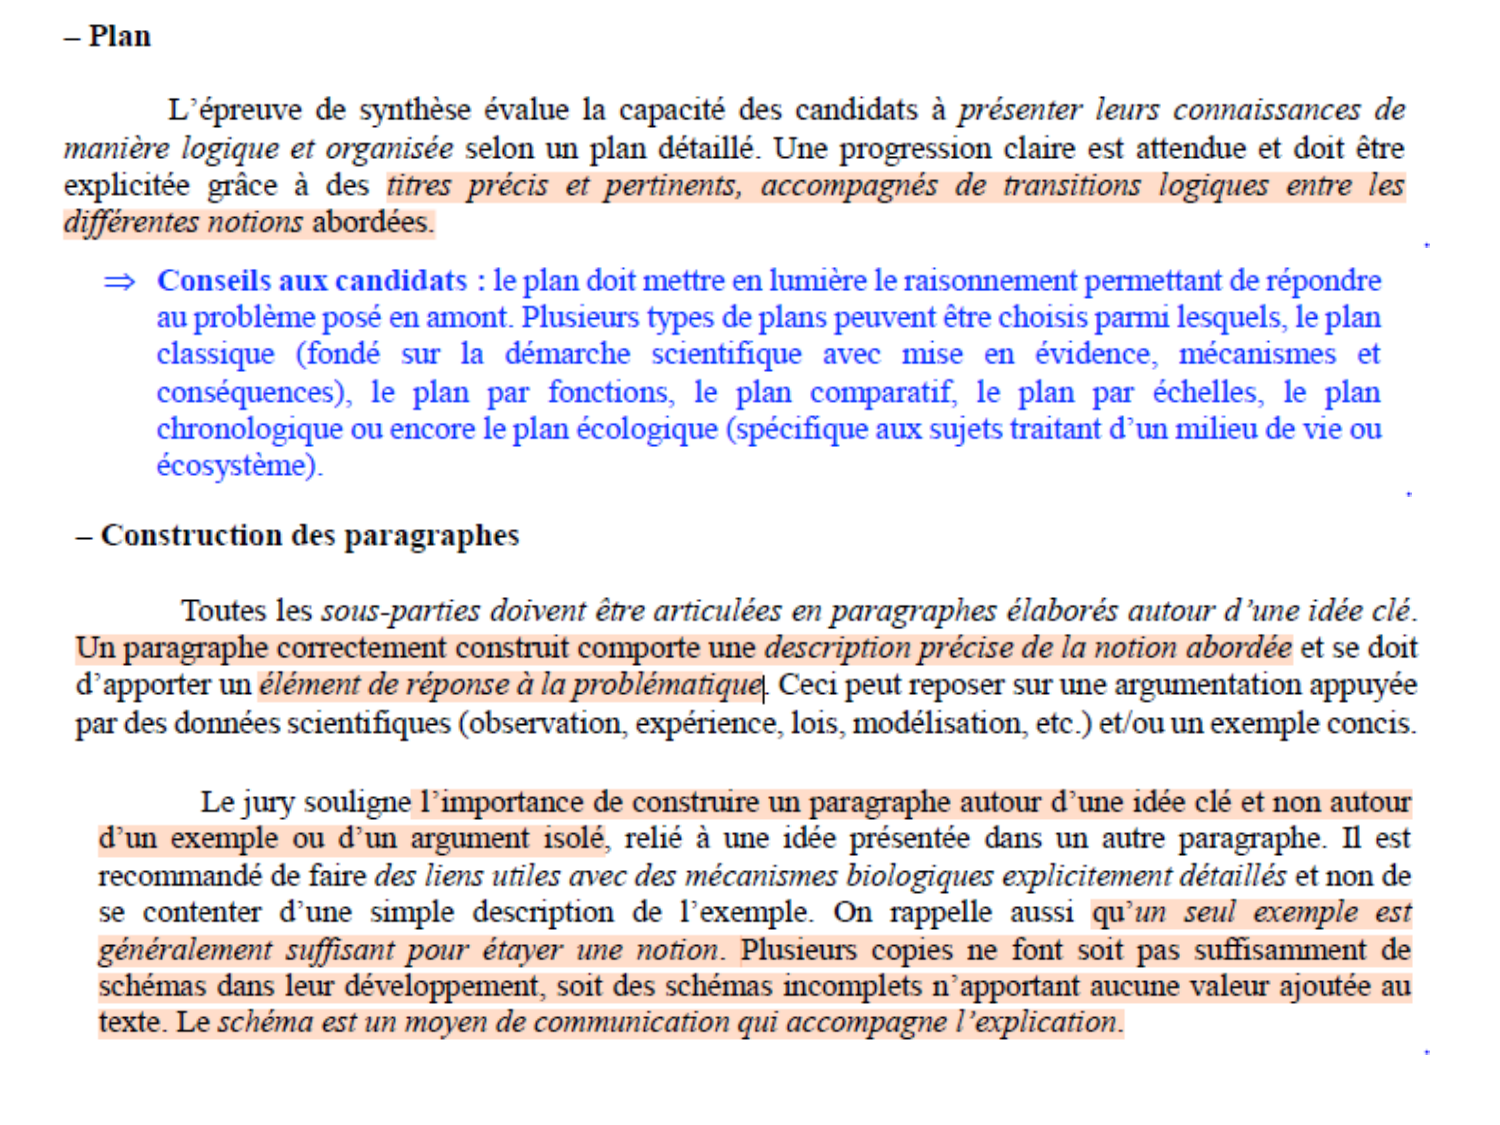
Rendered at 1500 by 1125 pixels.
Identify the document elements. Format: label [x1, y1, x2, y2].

picture [72, 763, 1430, 1055]
picture [33, 507, 1441, 745]
picture [23, 2, 1430, 497]
